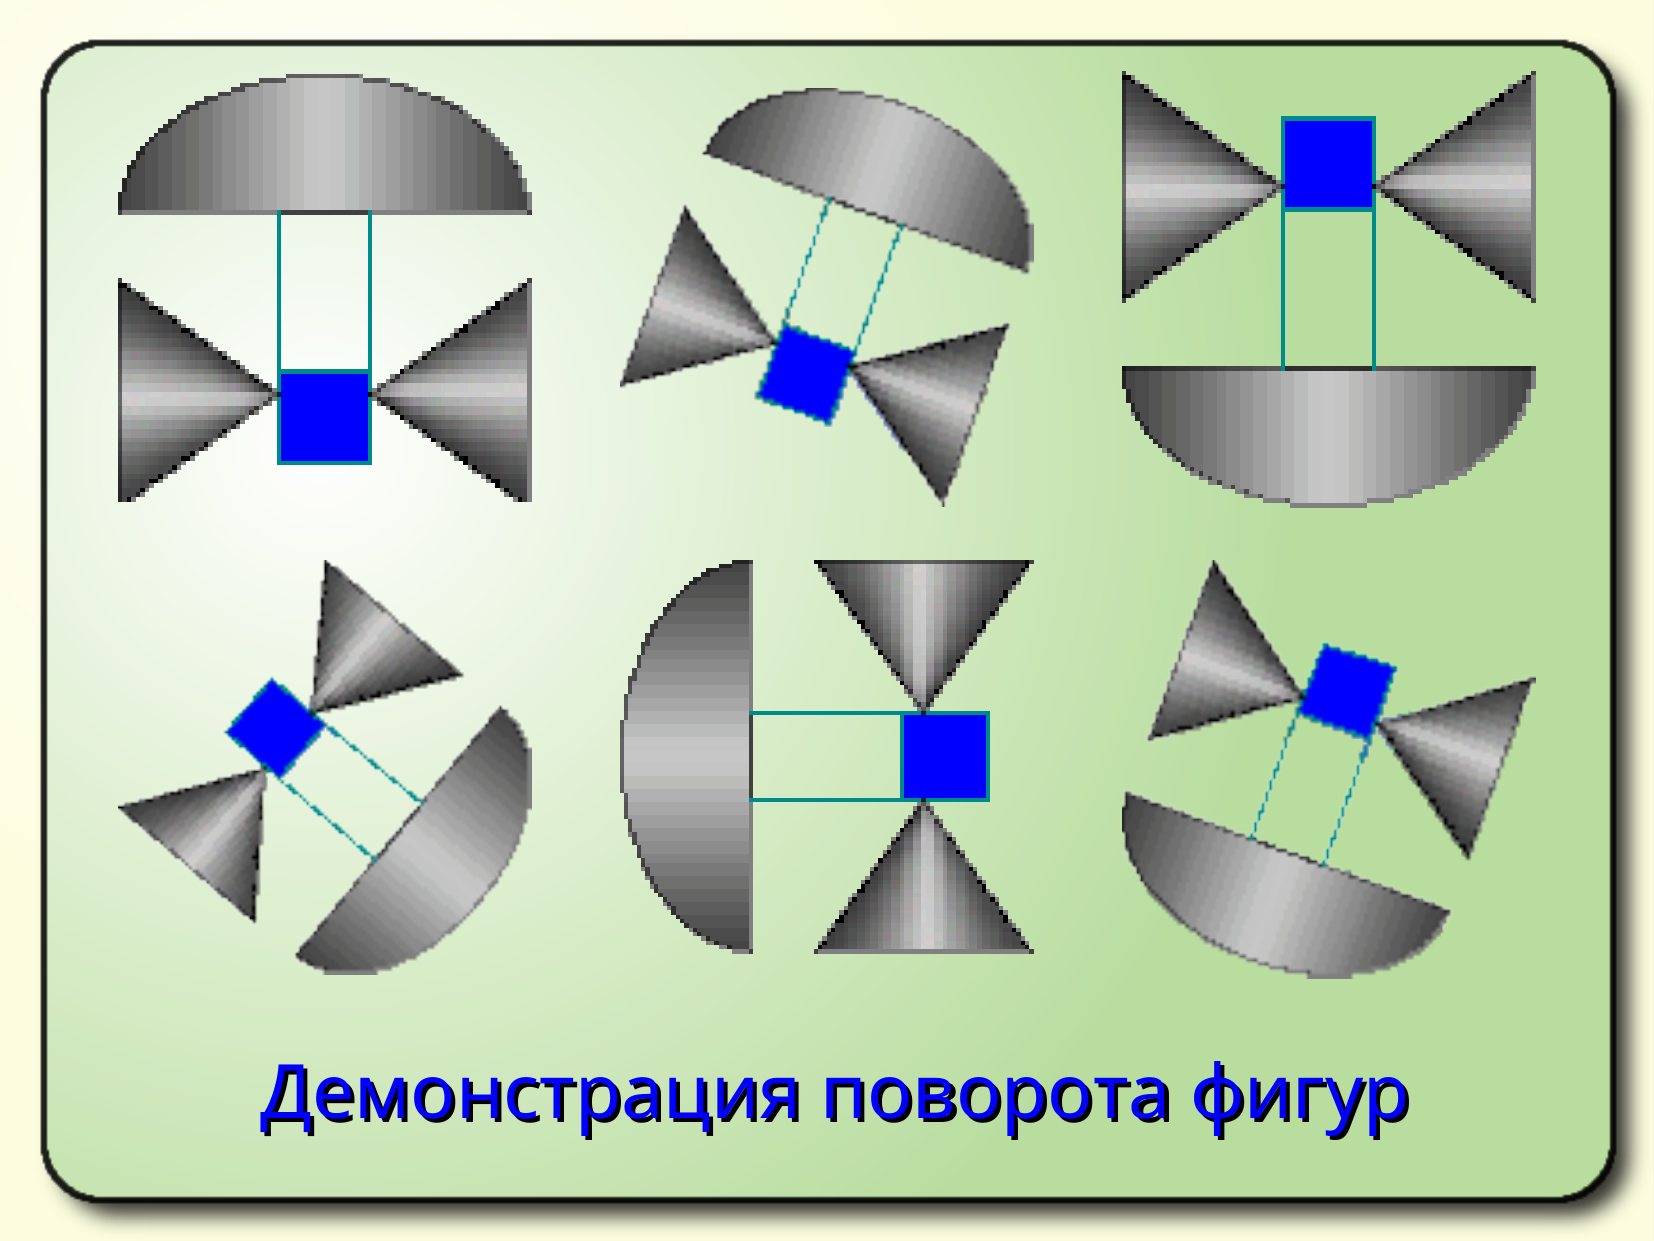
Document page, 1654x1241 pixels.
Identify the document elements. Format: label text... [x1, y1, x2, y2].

picture [0, 0, 1654, 1241]
text_box Демонстрация поворота фигур [130, 1007, 1542, 1168]
